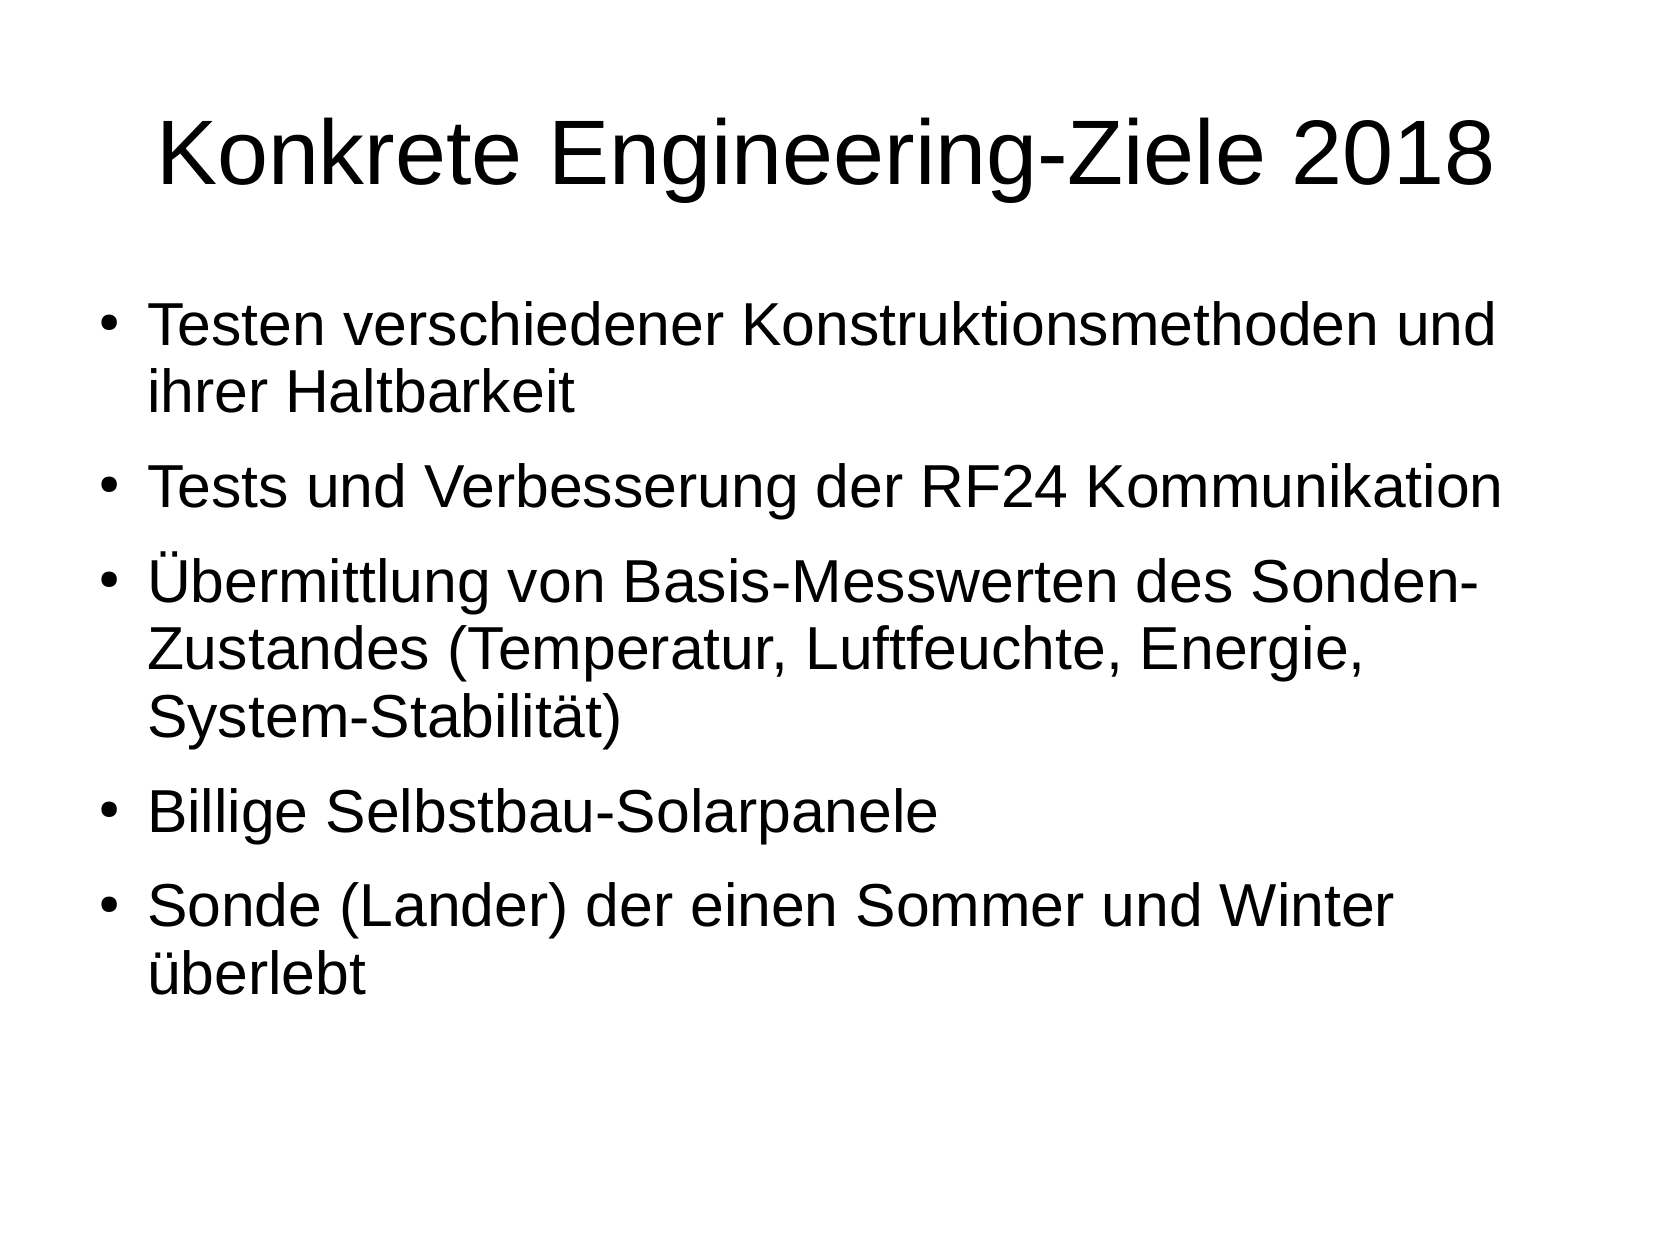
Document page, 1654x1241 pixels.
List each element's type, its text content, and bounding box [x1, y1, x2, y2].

list Testen verschiedener Konstruktionsmethoden und ihrer Haltbarkeit Tests und Verbesserung der RF24 Kommunikation Übermittlung von Basis-Messwerten des Sonden-Zustandes (Temperatur, Luftfeuchte, Energie, System-Stabilität) Billige Selbstbau-Solarpanele Sonde (Lander) der einen Sommer und Winter überlebt [82, 290, 1571, 1010]
title Konkrete Engineering-Ziele 2018 [82, 49, 1571, 257]
